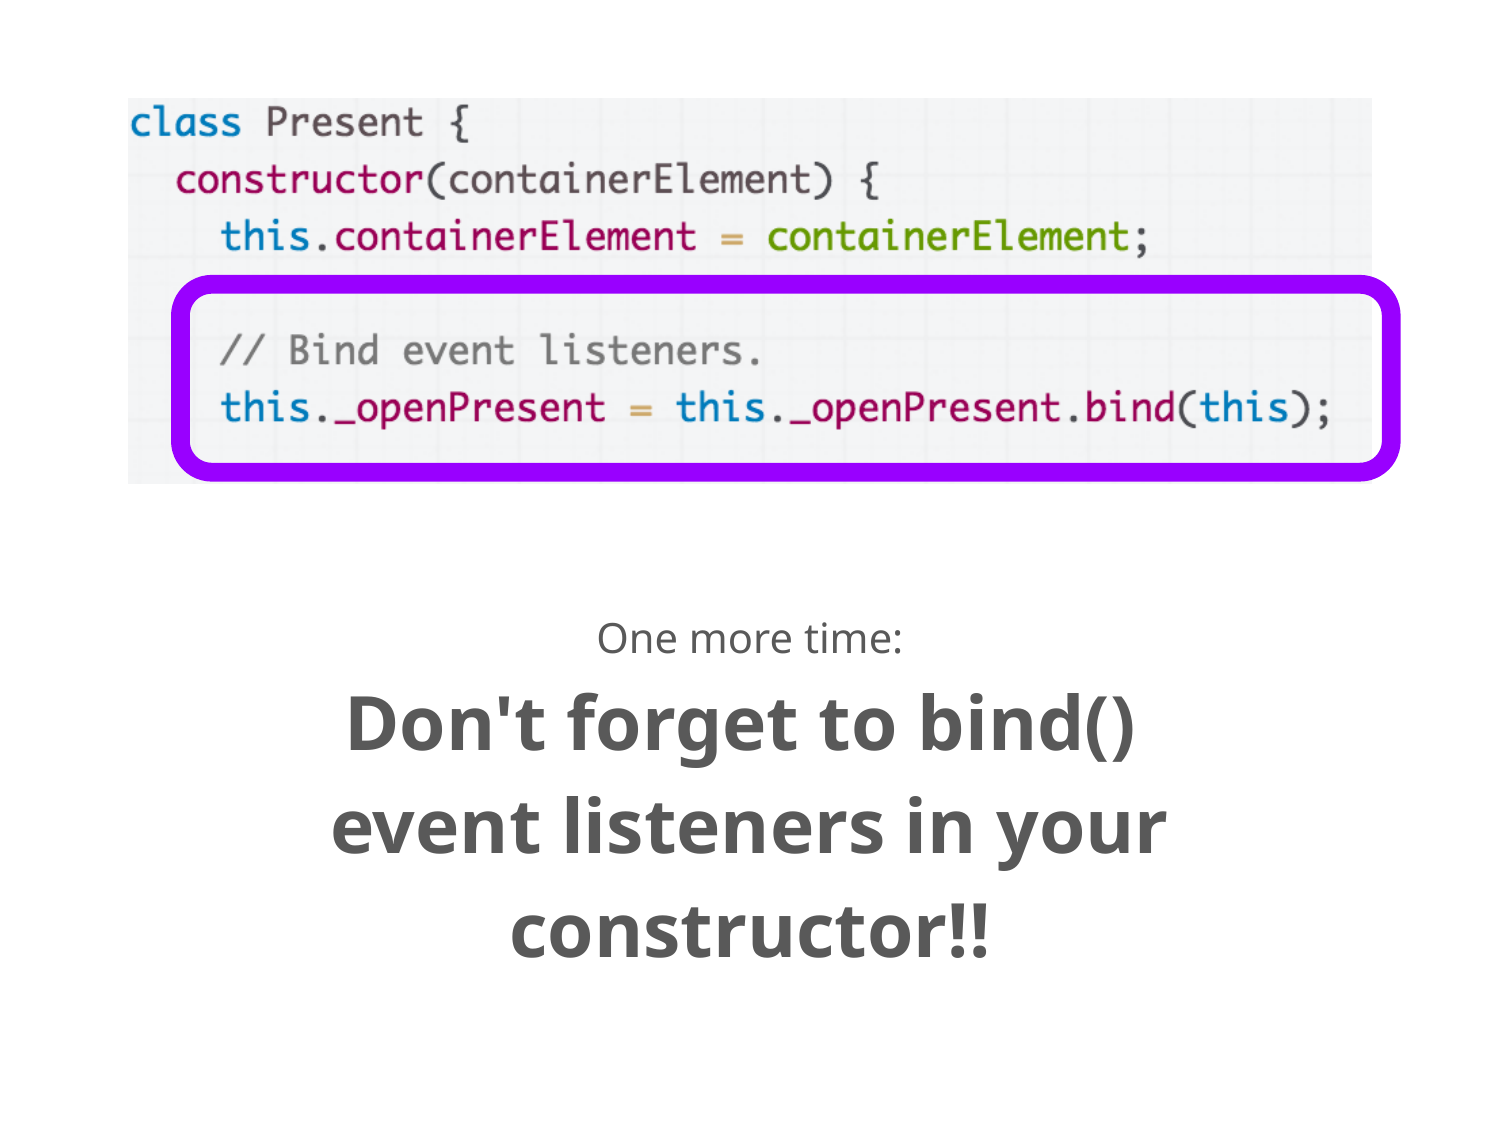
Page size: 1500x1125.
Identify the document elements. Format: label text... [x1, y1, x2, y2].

picture [128, 98, 1372, 484]
picture [190, 294, 1372, 462]
list One more time: Don't forget to bind() event listeners in your constructor!! [268, 589, 1232, 921]
